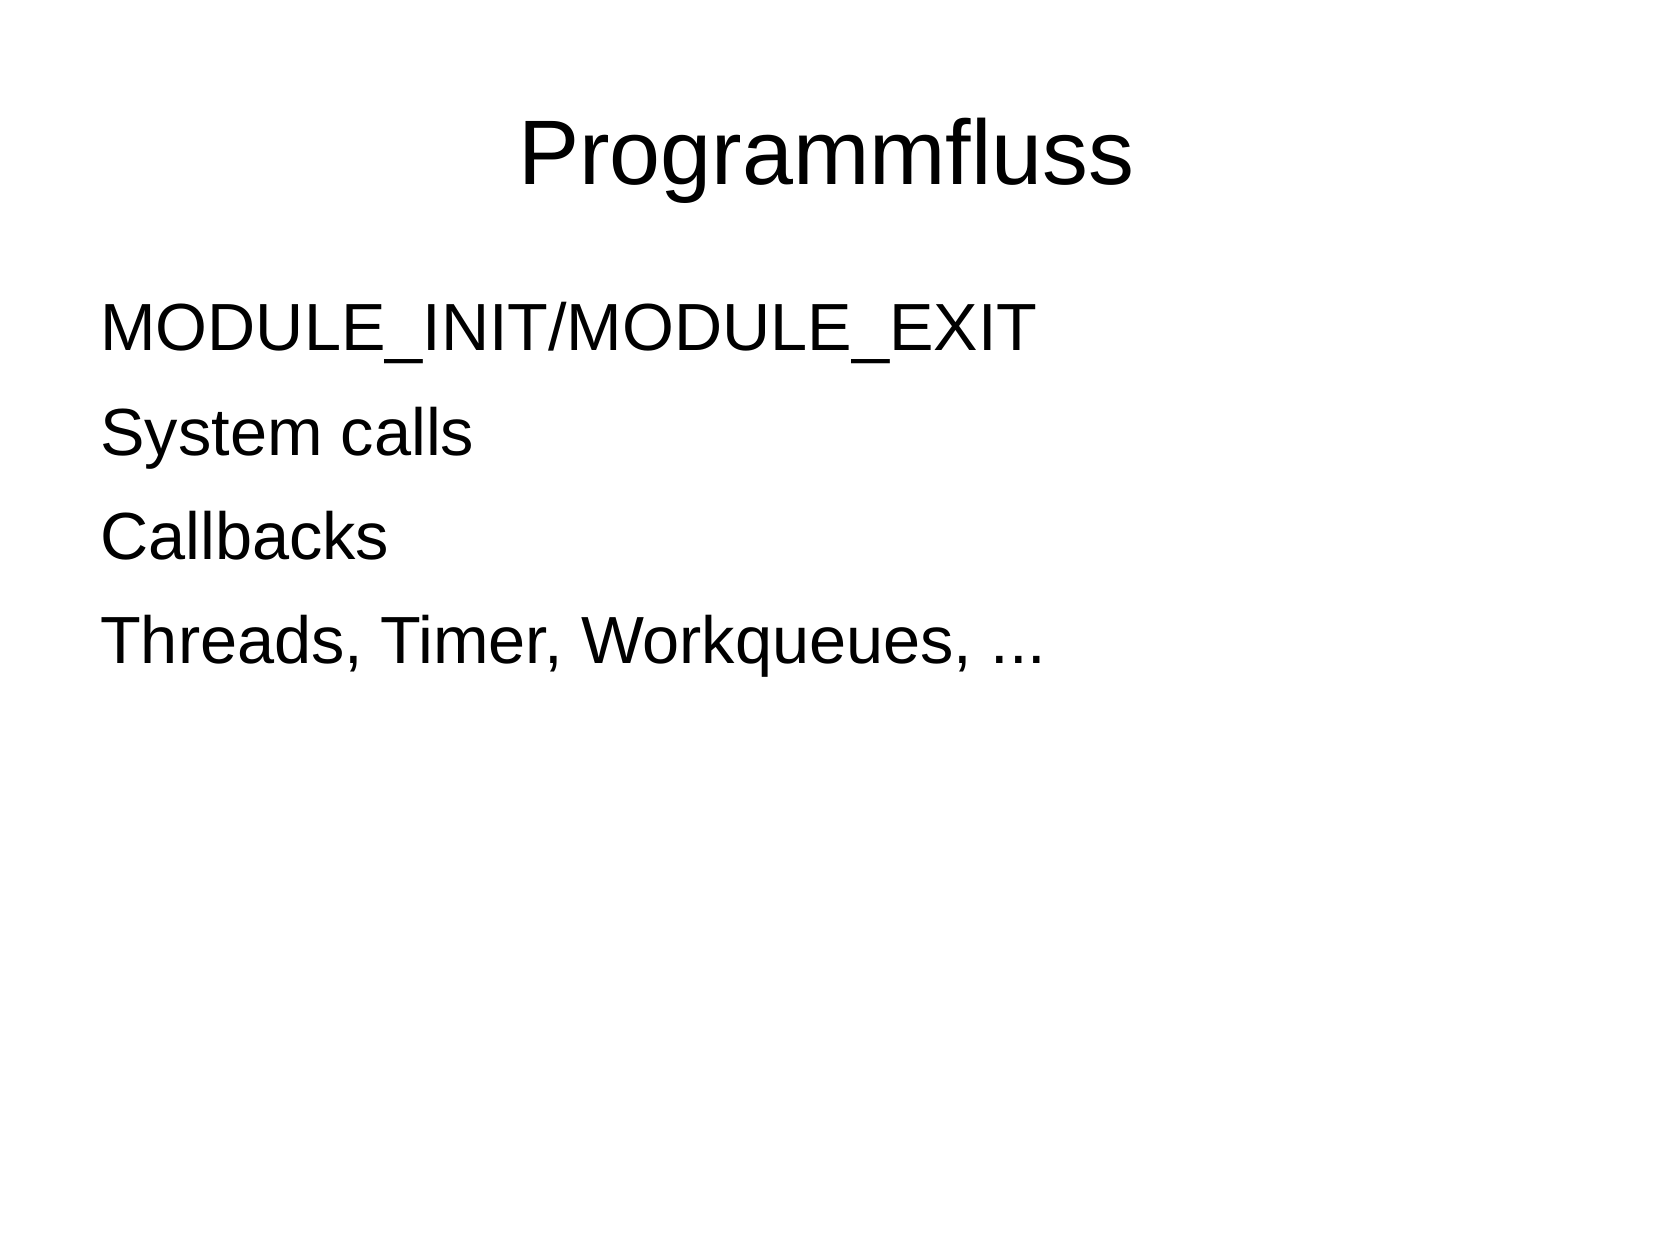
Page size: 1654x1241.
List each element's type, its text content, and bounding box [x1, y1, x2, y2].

title Programmfluss [82, 56, 1571, 250]
list MODULE_INIT/MODULE_EXIT System calls Callbacks Threads, Timer, Workqueues, ... [82, 290, 1571, 1094]
